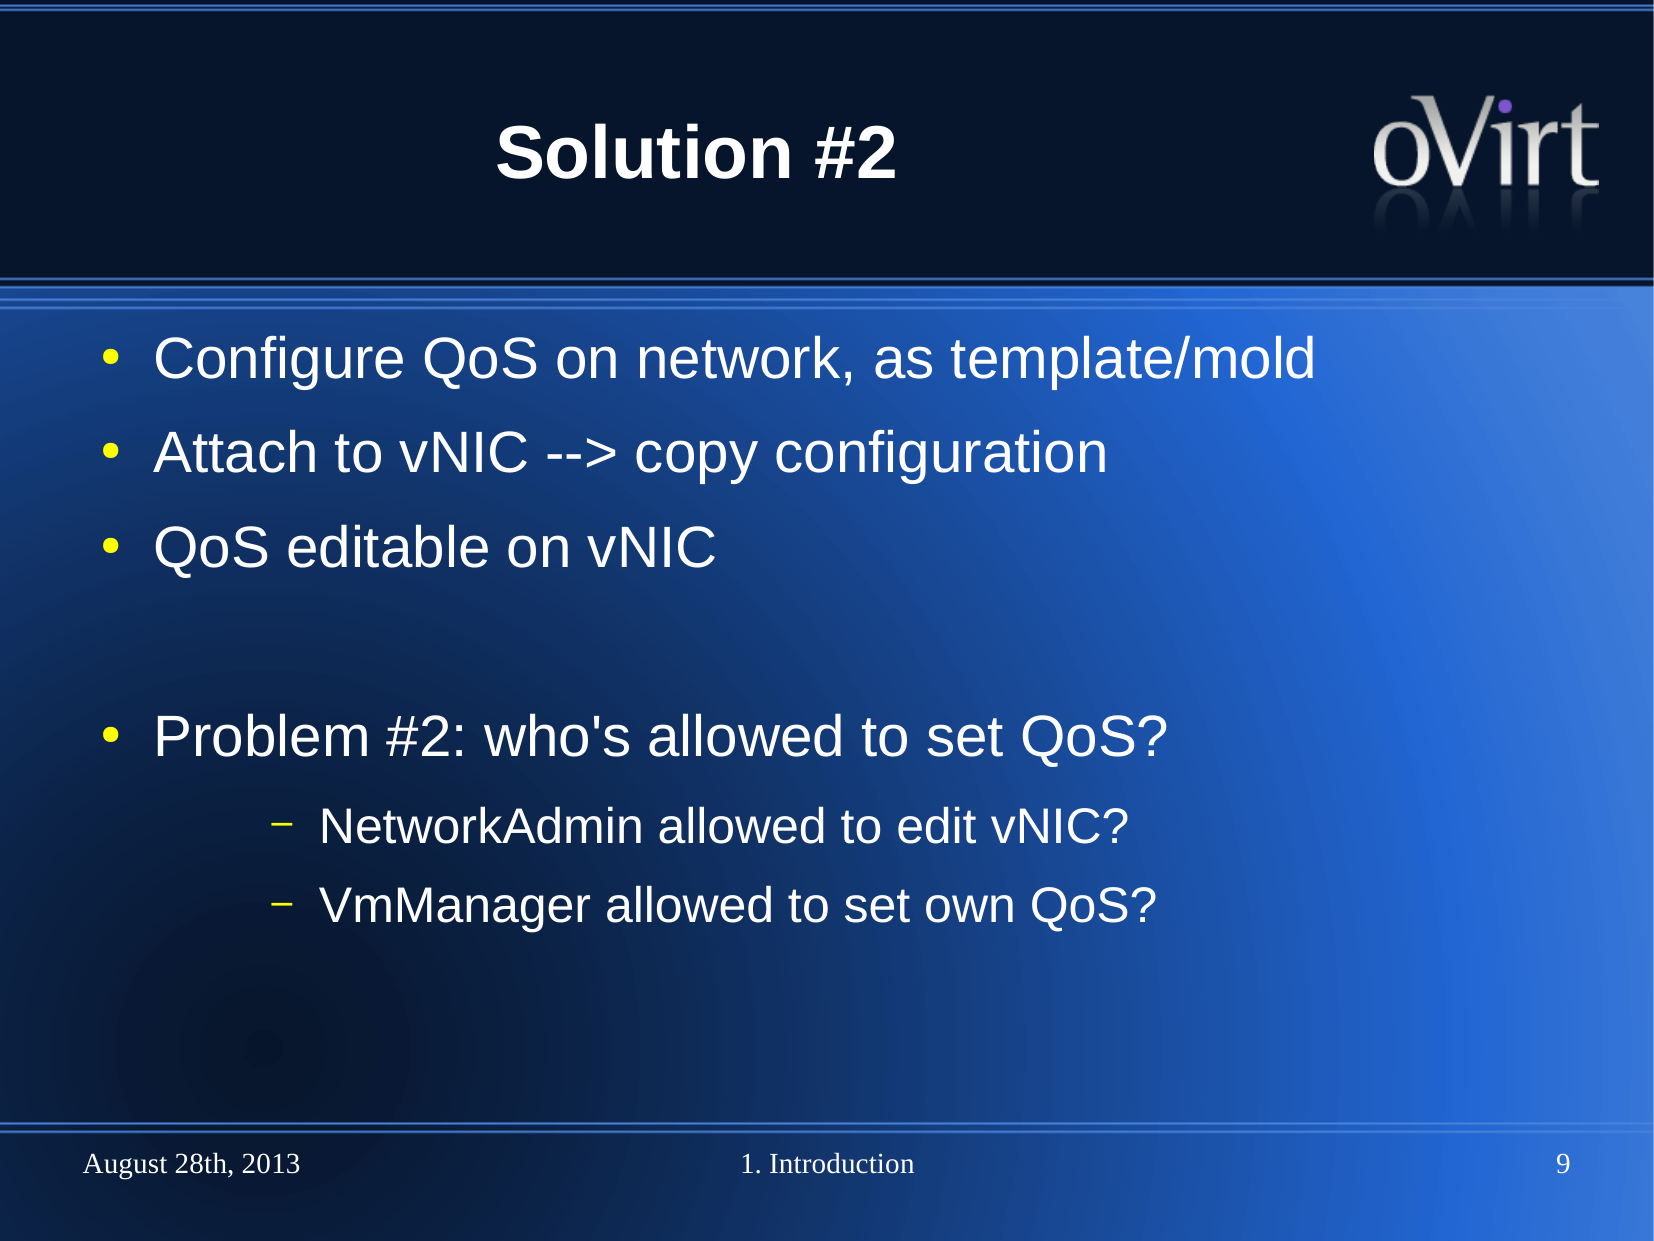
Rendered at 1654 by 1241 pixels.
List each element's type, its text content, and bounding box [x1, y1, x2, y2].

list Configure QoS on network, as template/mold Attach to vNIC --> copy configuration QoS editable on vNIC Problem #2: who's allowed to set QoS? NetworkAdmin allowed to edit vNIC? VmManager allowed to set own QoS? [82, 325, 1538, 1031]
picture [0, 0, 1654, 1241]
title Solution #2 [82, 49, 1312, 257]
